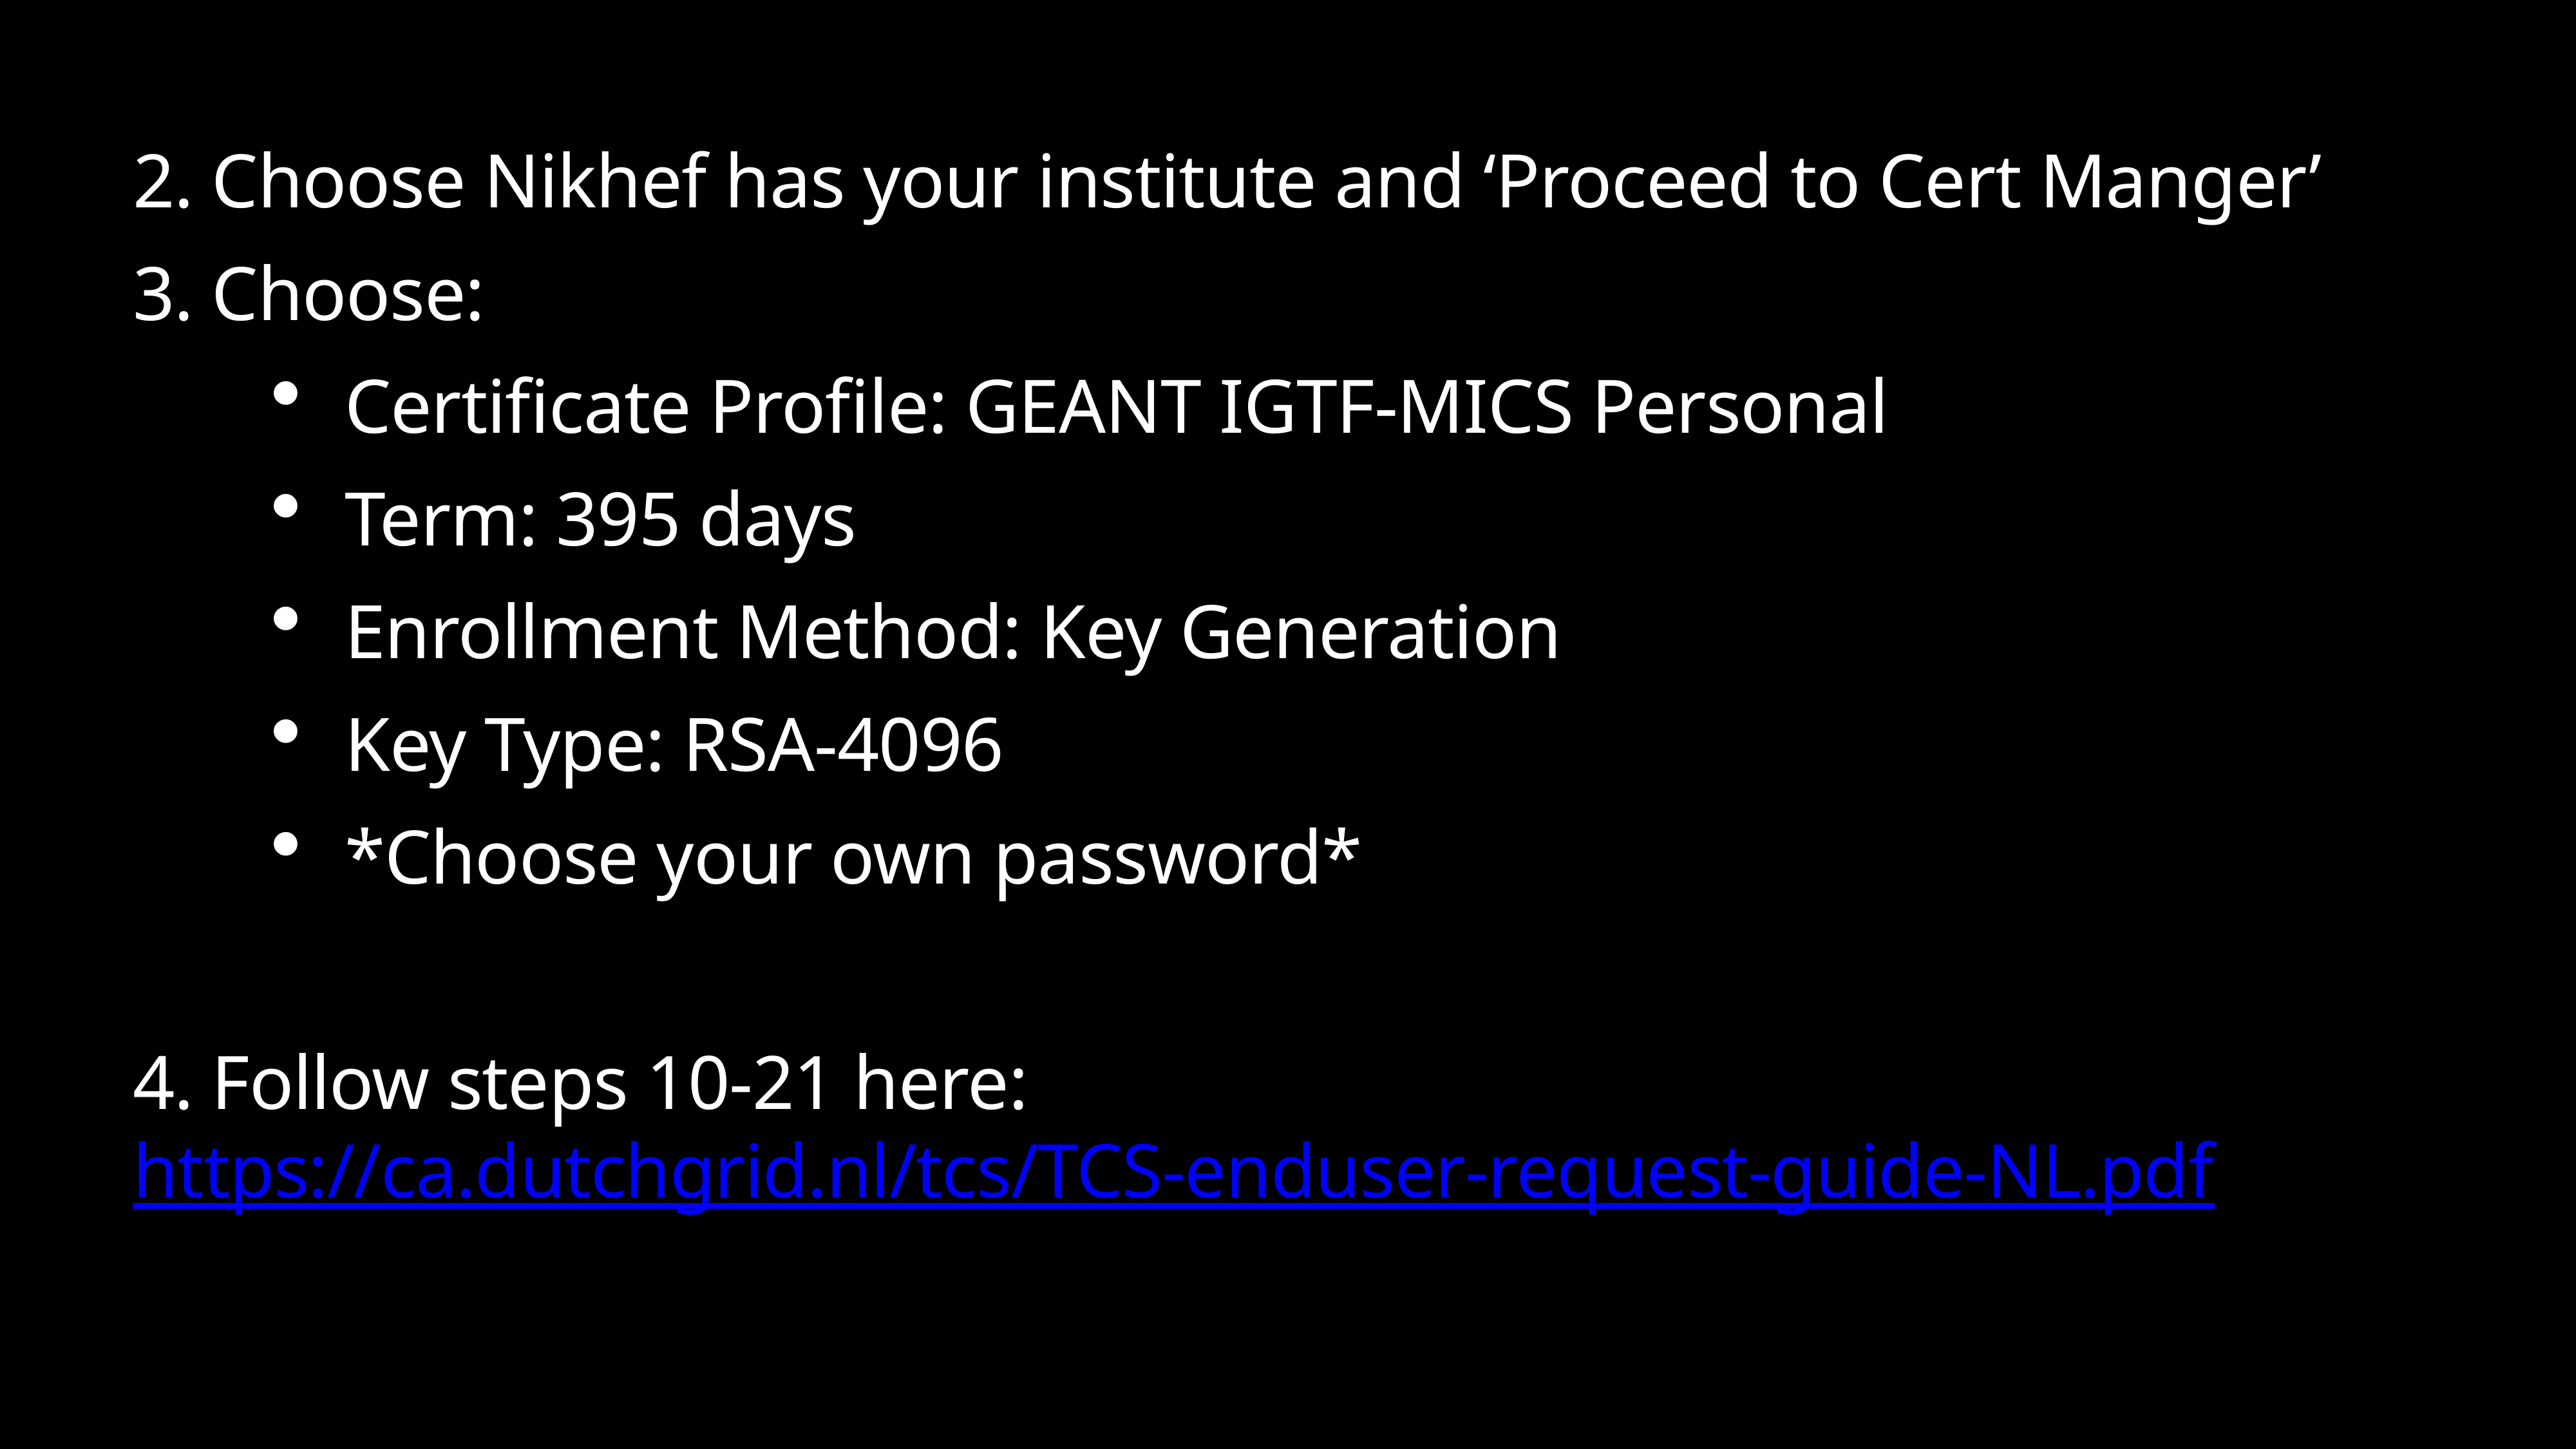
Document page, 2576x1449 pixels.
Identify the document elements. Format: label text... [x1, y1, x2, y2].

list 2. Choose Nikhef has your institute and ‘Proceed to Cert Manger’ 3. Choose: Certificate Profile: GEANT IGTF-MICS Personal Term: 395 days Enrollment Method: Key Generation Key Type: RSA-4096 *Choose your own password* 4. Follow steps 10-21 here: https://ca.dutchgrid.nl/tcs/TCS-enduser-request-guide-NL.pdf [127, 128, 2449, 1321]
